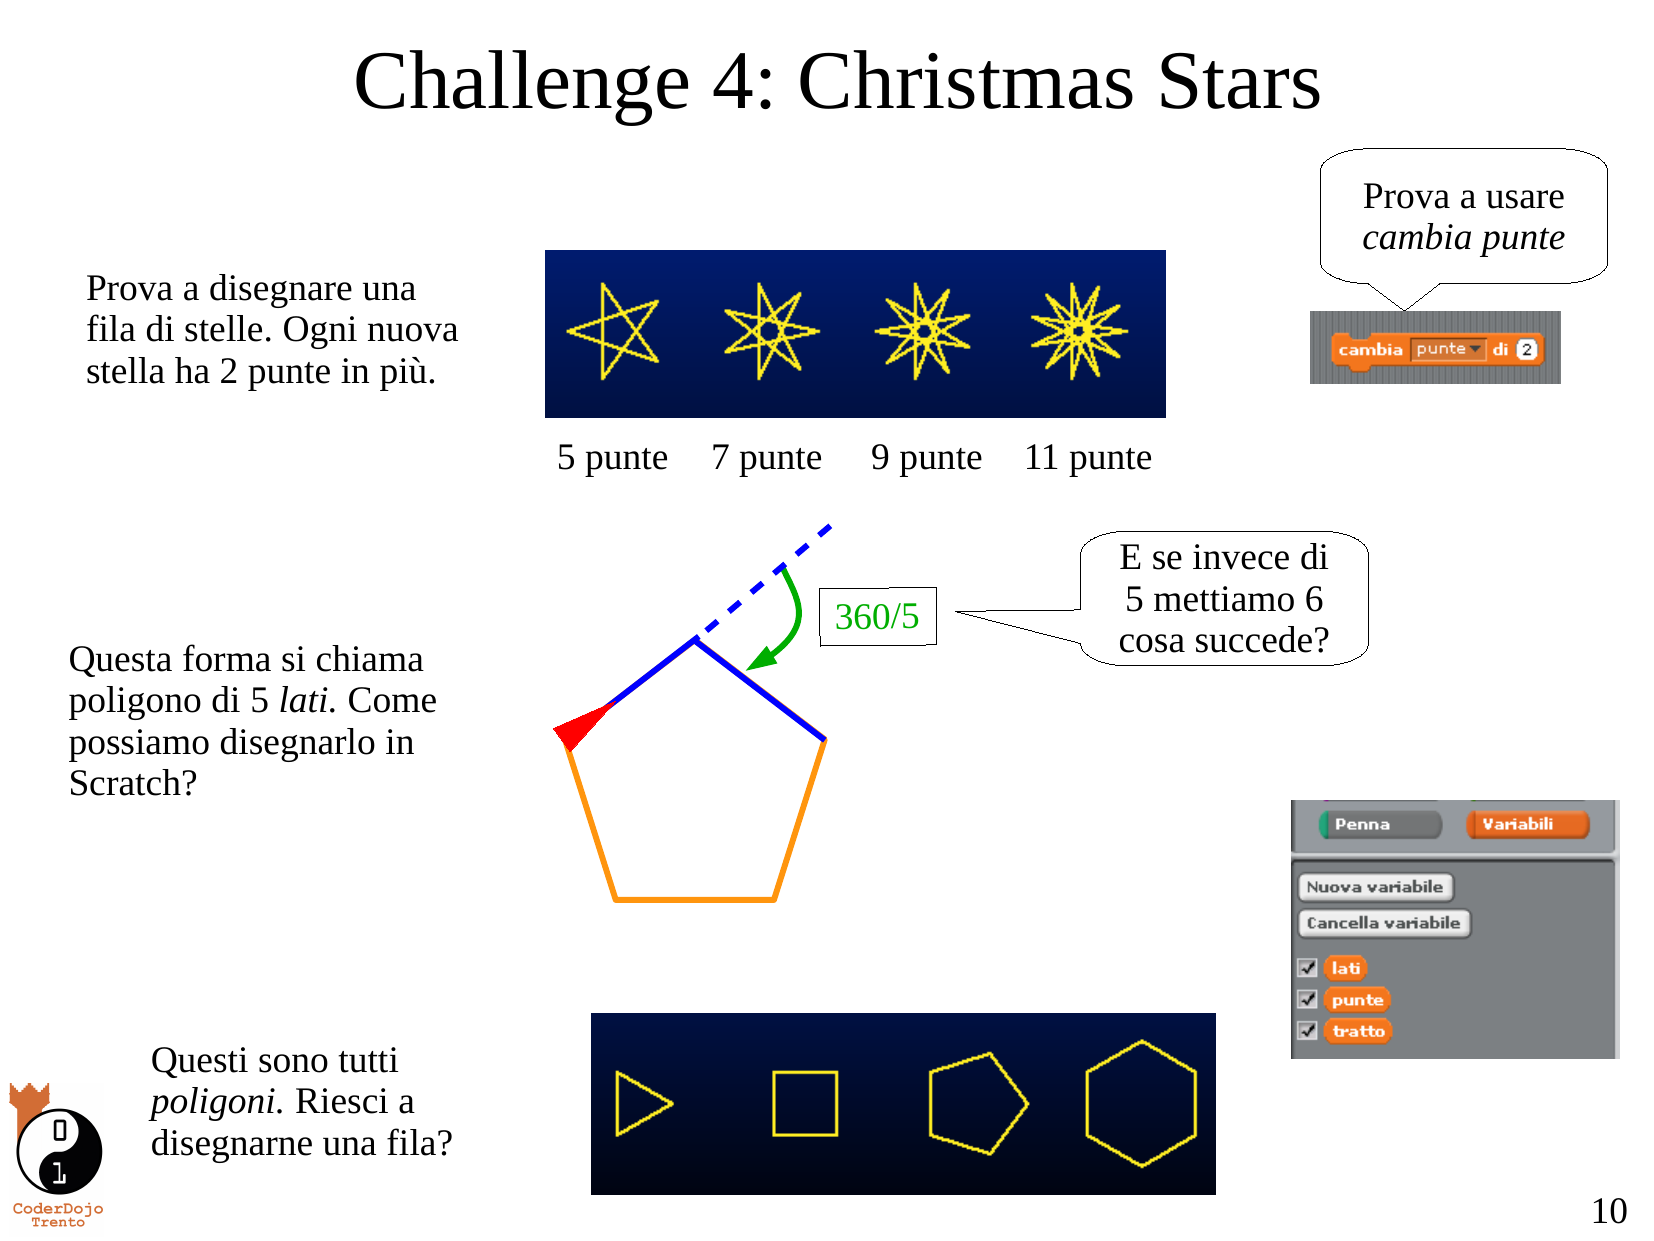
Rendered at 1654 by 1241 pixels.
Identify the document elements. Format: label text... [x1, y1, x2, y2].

picture [9, 1083, 104, 1237]
picture [591, 1013, 1216, 1195]
text_box Prova a disegnare una fila di stelle. Ogni nuova stella ha 2 punte in più. [71, 259, 475, 402]
picture [1291, 800, 1620, 1059]
text_box 5 punte [542, 428, 684, 492]
text_box 7 punte [696, 428, 838, 492]
text_box Questa forma si chiama poligono di 5 lati. Come possiamo disegnarlo in Scratch? [53, 630, 457, 816]
text_box Prova a usare cambia punte [1320, 148, 1608, 311]
picture [545, 250, 1166, 418]
text_box Challenge 4: Christmas Stars [291, 26, 1386, 149]
picture [1310, 311, 1561, 384]
text_box [553, 645, 824, 900]
text_box 11 punte [1008, 428, 1192, 492]
text_box 10 [1575, 1182, 1654, 1241]
text_box Questi sono tutti poligoni. Riesci a disegnarne una fila? [136, 1031, 539, 1174]
text_box 9 punte [856, 428, 999, 492]
text_box E se invece di 5 mettiamo 6 cosa succede? [955, 531, 1369, 666]
text_box 360/5 [819, 587, 937, 647]
